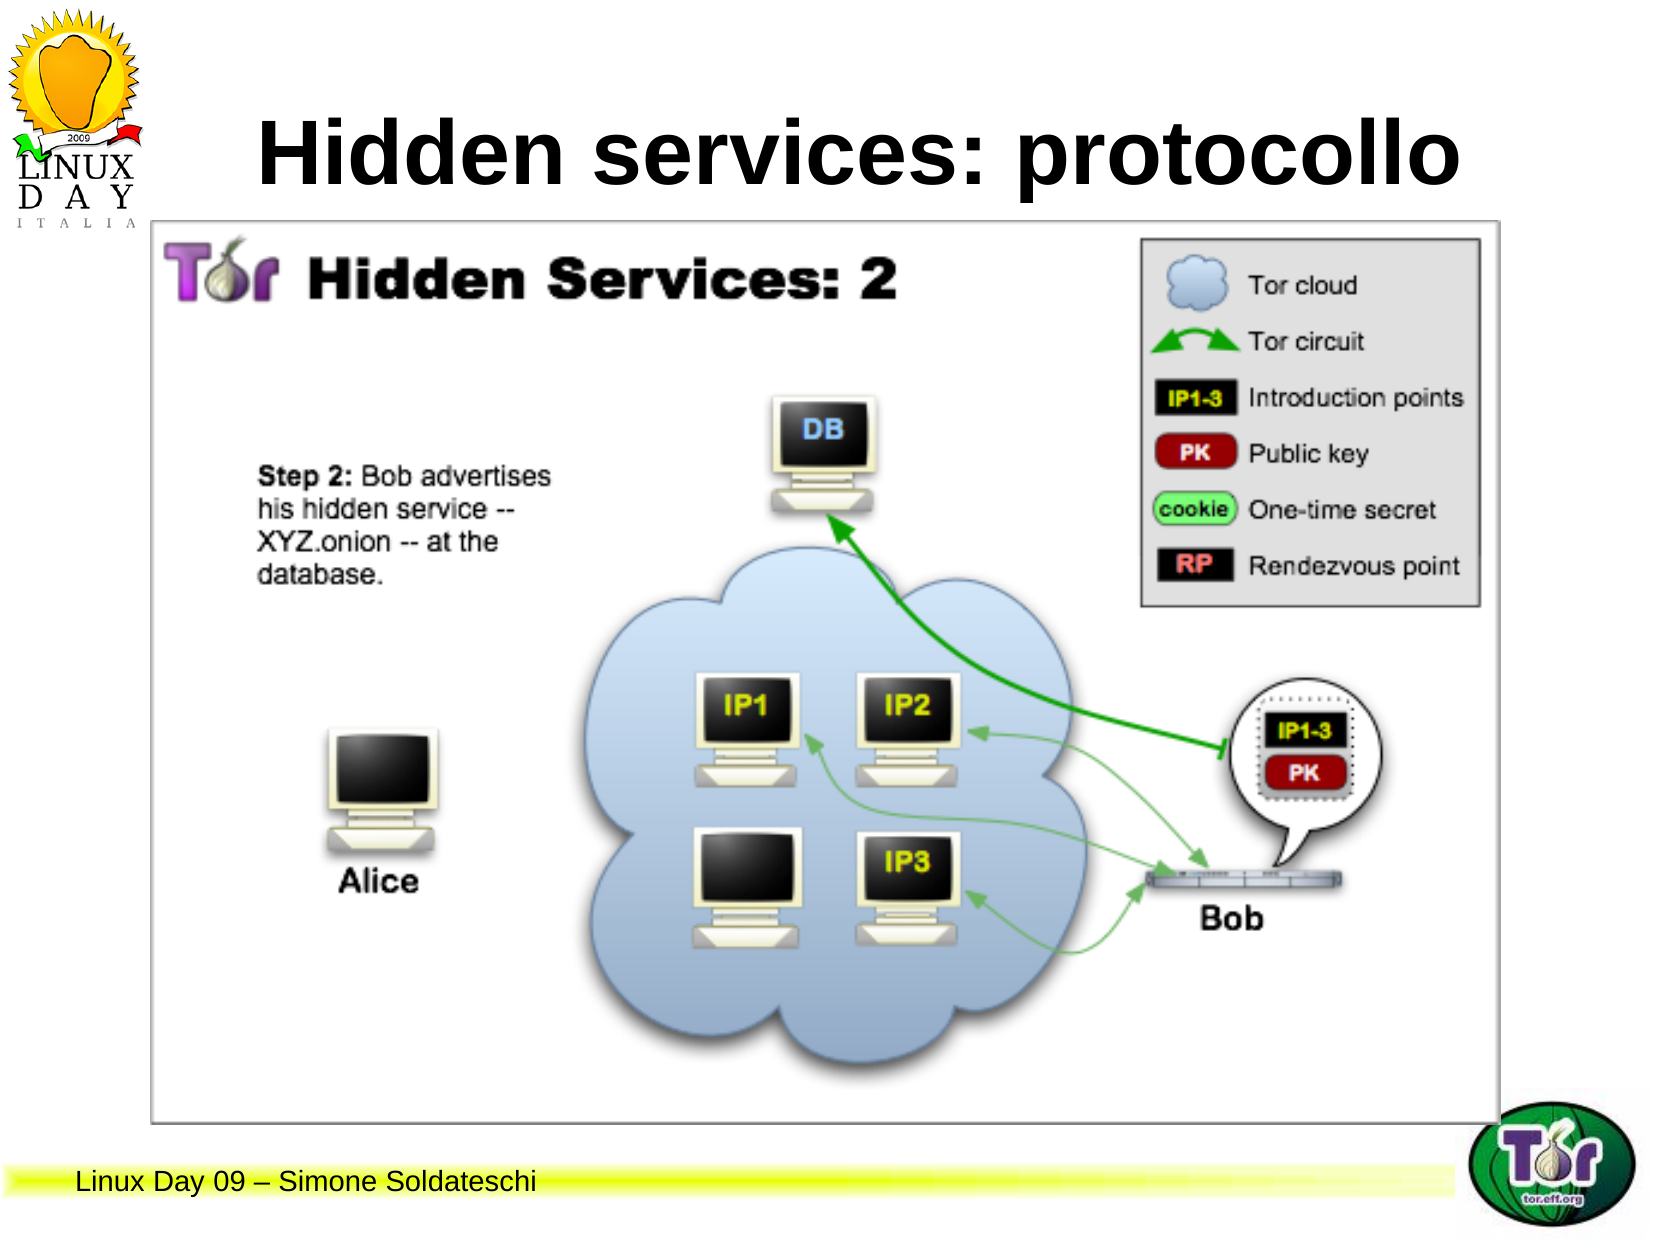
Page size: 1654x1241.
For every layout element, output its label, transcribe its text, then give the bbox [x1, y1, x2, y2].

picture [0, 0, 1650, 1241]
title Hidden services: protocollo [150, 49, 1571, 257]
